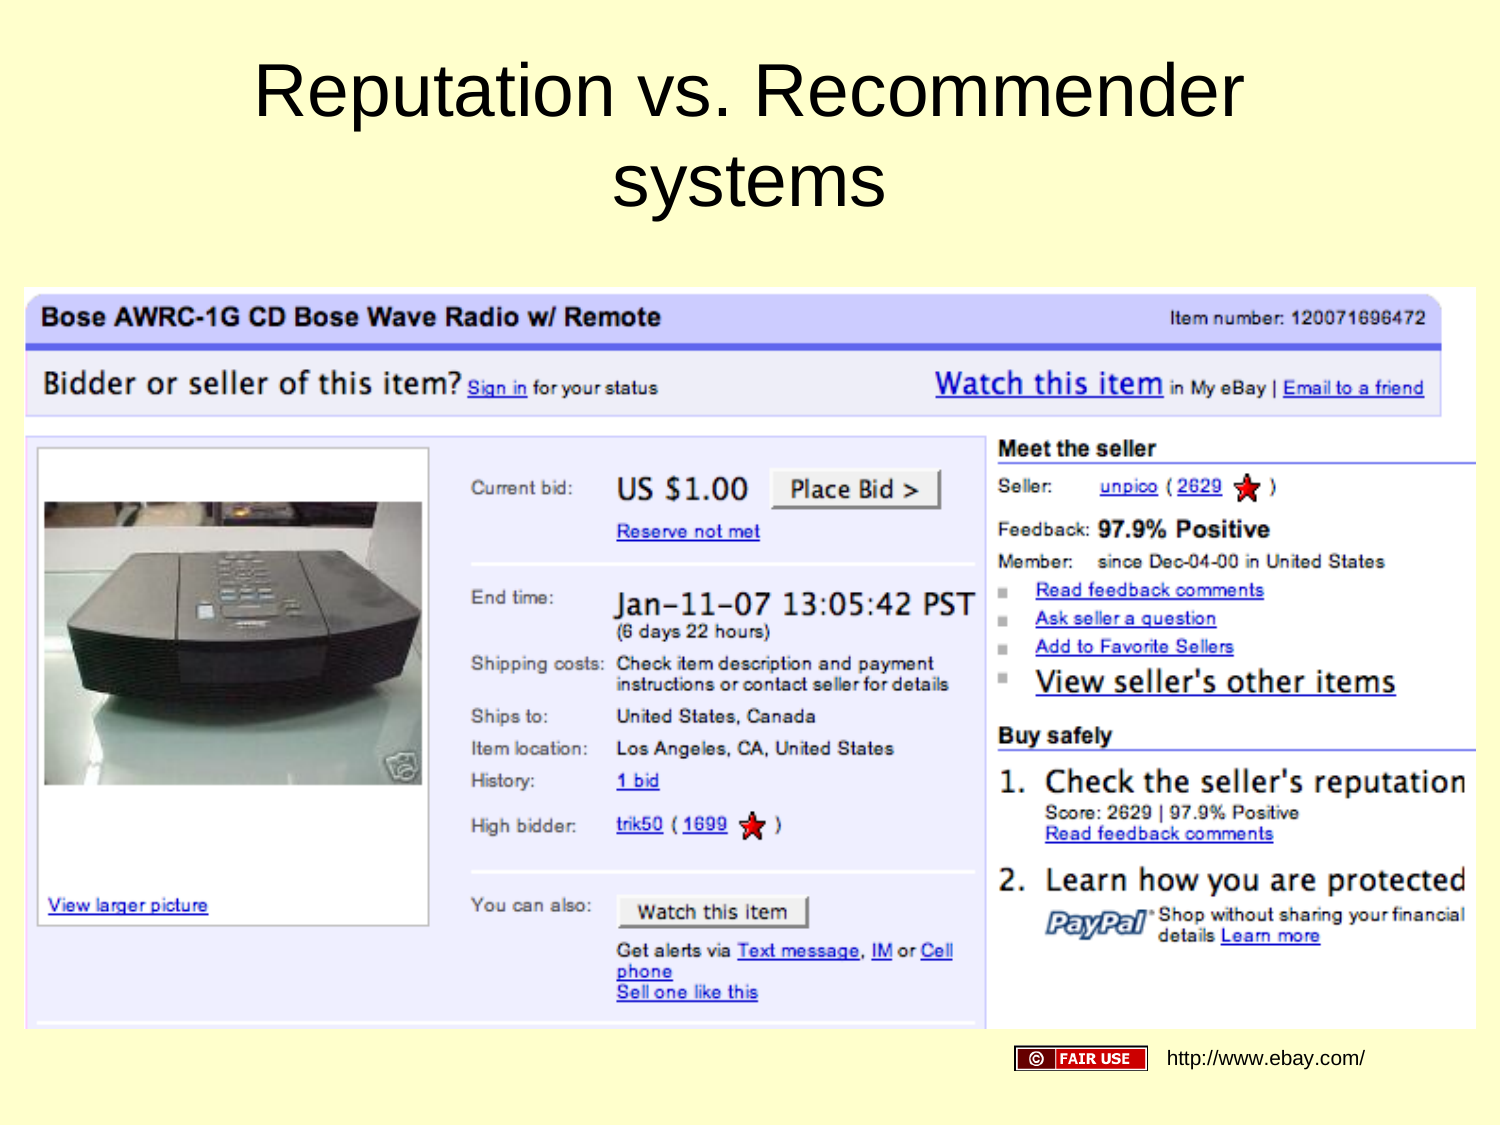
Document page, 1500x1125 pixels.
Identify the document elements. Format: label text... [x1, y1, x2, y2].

picture [24, 287, 1476, 1029]
text_box http://www.ebay.com/ [1152, 1037, 1476, 1088]
title Reputation vs. Recommender systems [112, 33, 1388, 229]
picture [1014, 1045, 1148, 1071]
